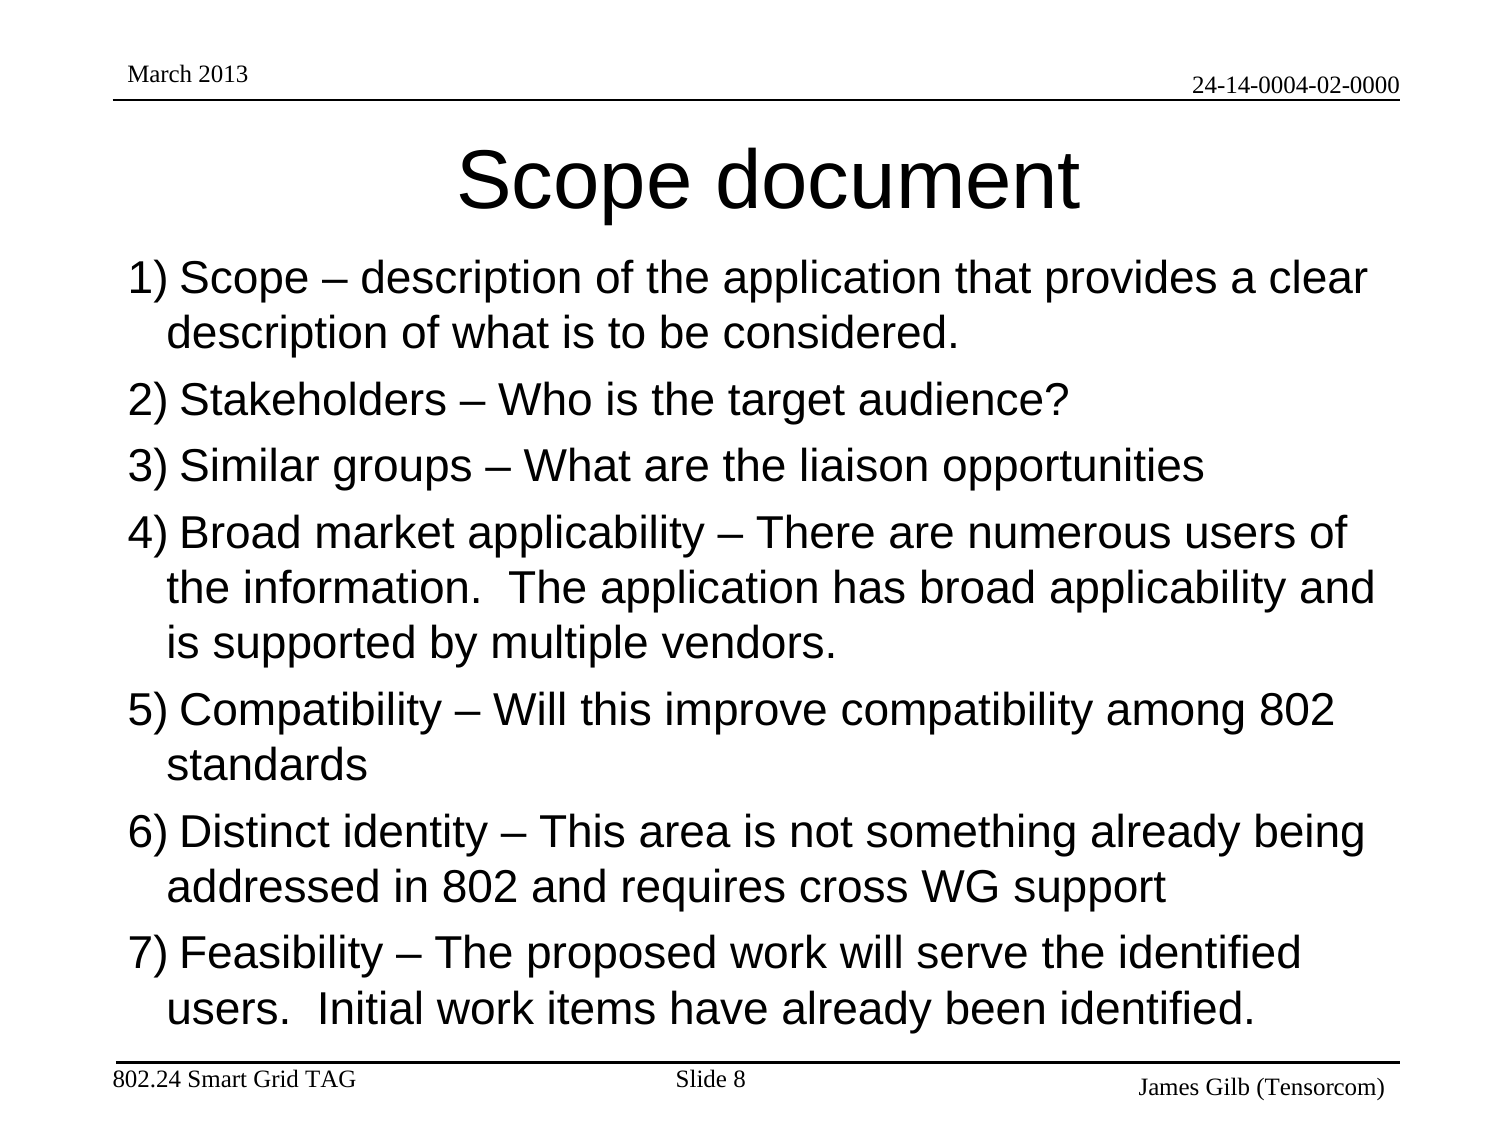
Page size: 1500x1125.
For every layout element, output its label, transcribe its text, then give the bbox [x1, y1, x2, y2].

list Scope – description of the application that provides a clear description of what is to be considered. Stakeholders – Who is the target audience? Similar groups – What are the liaison opportunities Broad market applicability – There are numerous users of the information. The application has broad applicability and is supported by multiple vendors. Compatibility – Will this improve compatibility among 802 standards Distinct identity – This area is not something already being addressed in 802 and requires cross WG support Feasibility – The proposed work will serve the identified users. Initial work items have already been identified. [112, 239, 1426, 1051]
title Scope document [112, 112, 1426, 238]
